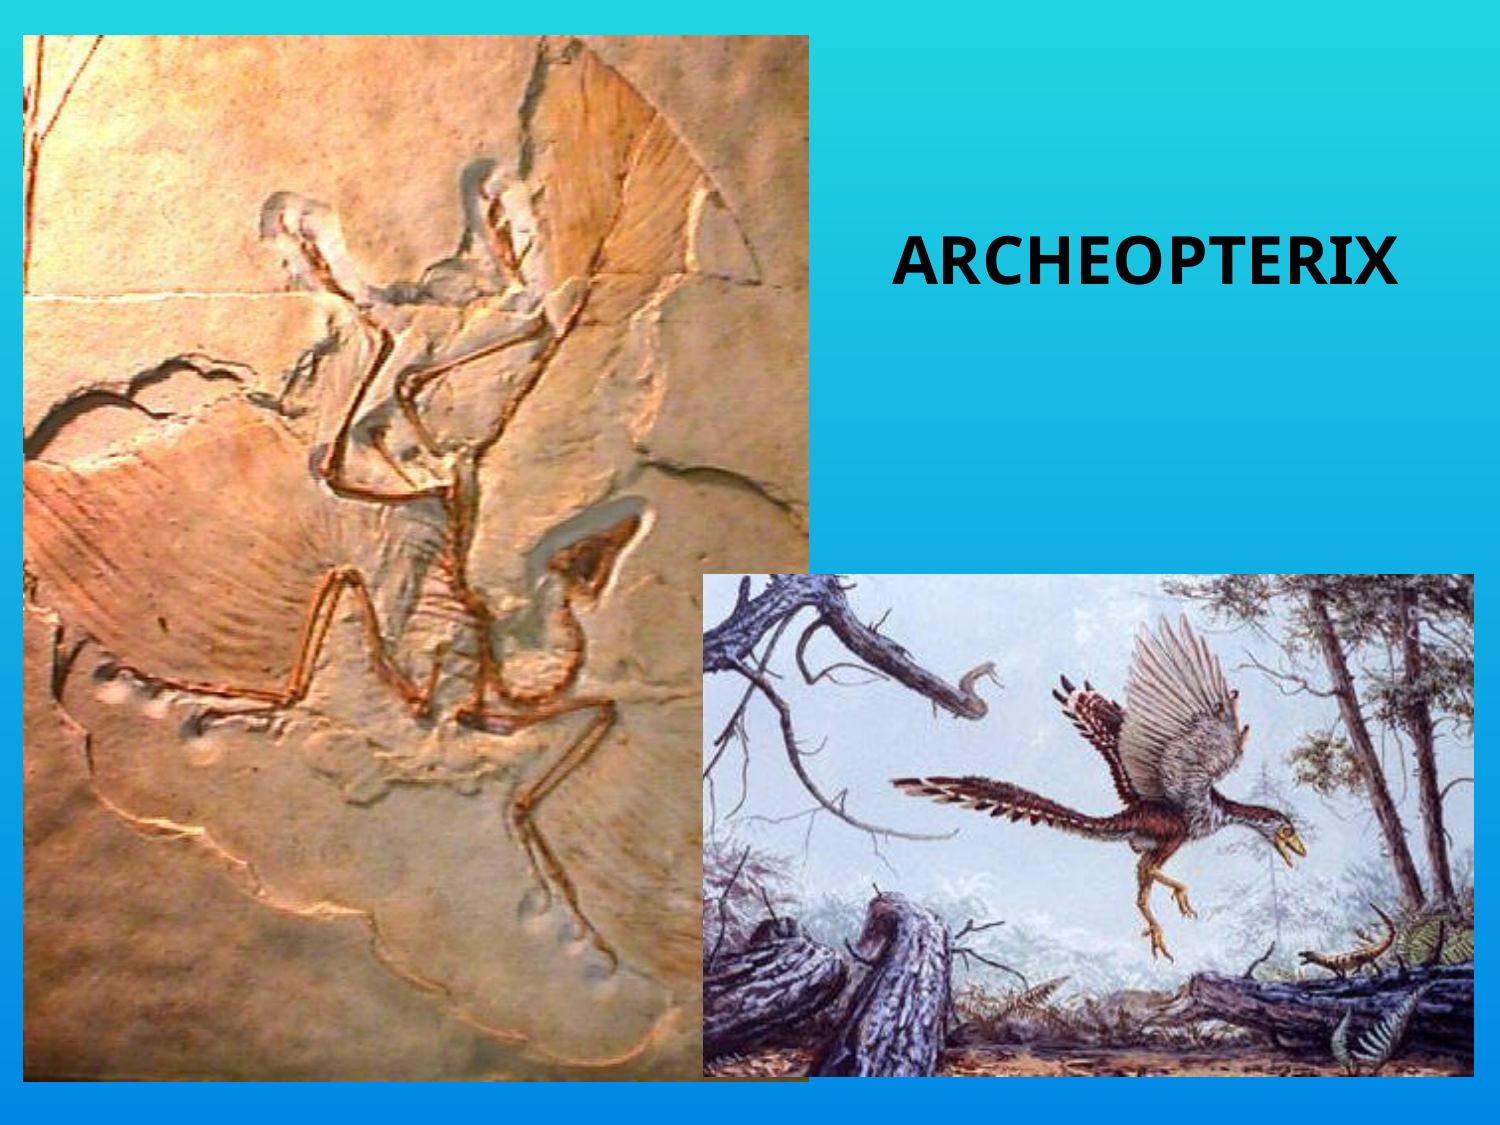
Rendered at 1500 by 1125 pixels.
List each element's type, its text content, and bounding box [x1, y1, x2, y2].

picture [0, 35, 1500, 1082]
title ARCHEOPTERIX [809, 164, 1500, 352]
